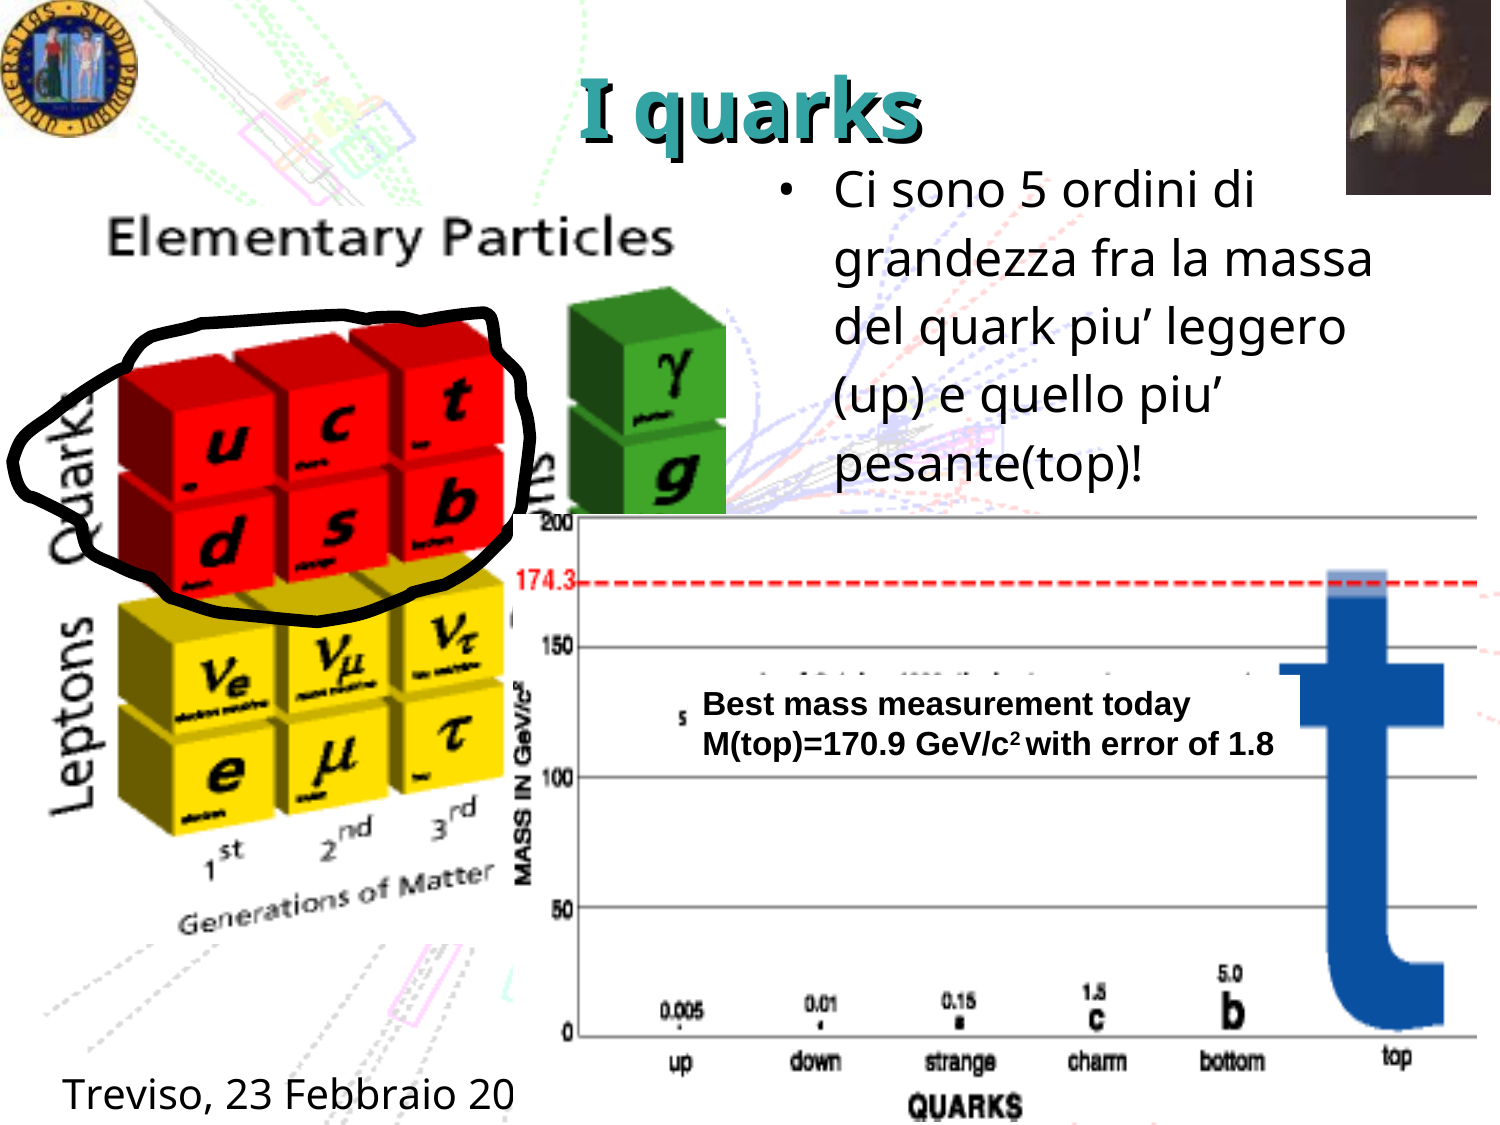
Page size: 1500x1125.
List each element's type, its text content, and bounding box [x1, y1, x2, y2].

title I quarks [0, 0, 1500, 213]
picture [0, 206, 1500, 1125]
list Ci sono 5 ordini di grandezza fra la massa del quark piu’ leggero (up) e quello piu’ pesante(top)! [762, 146, 1463, 497]
text_box Best mass measurement today M(top)=170.9 GeV/c2 with error of 1.8 [687, 674, 1300, 771]
